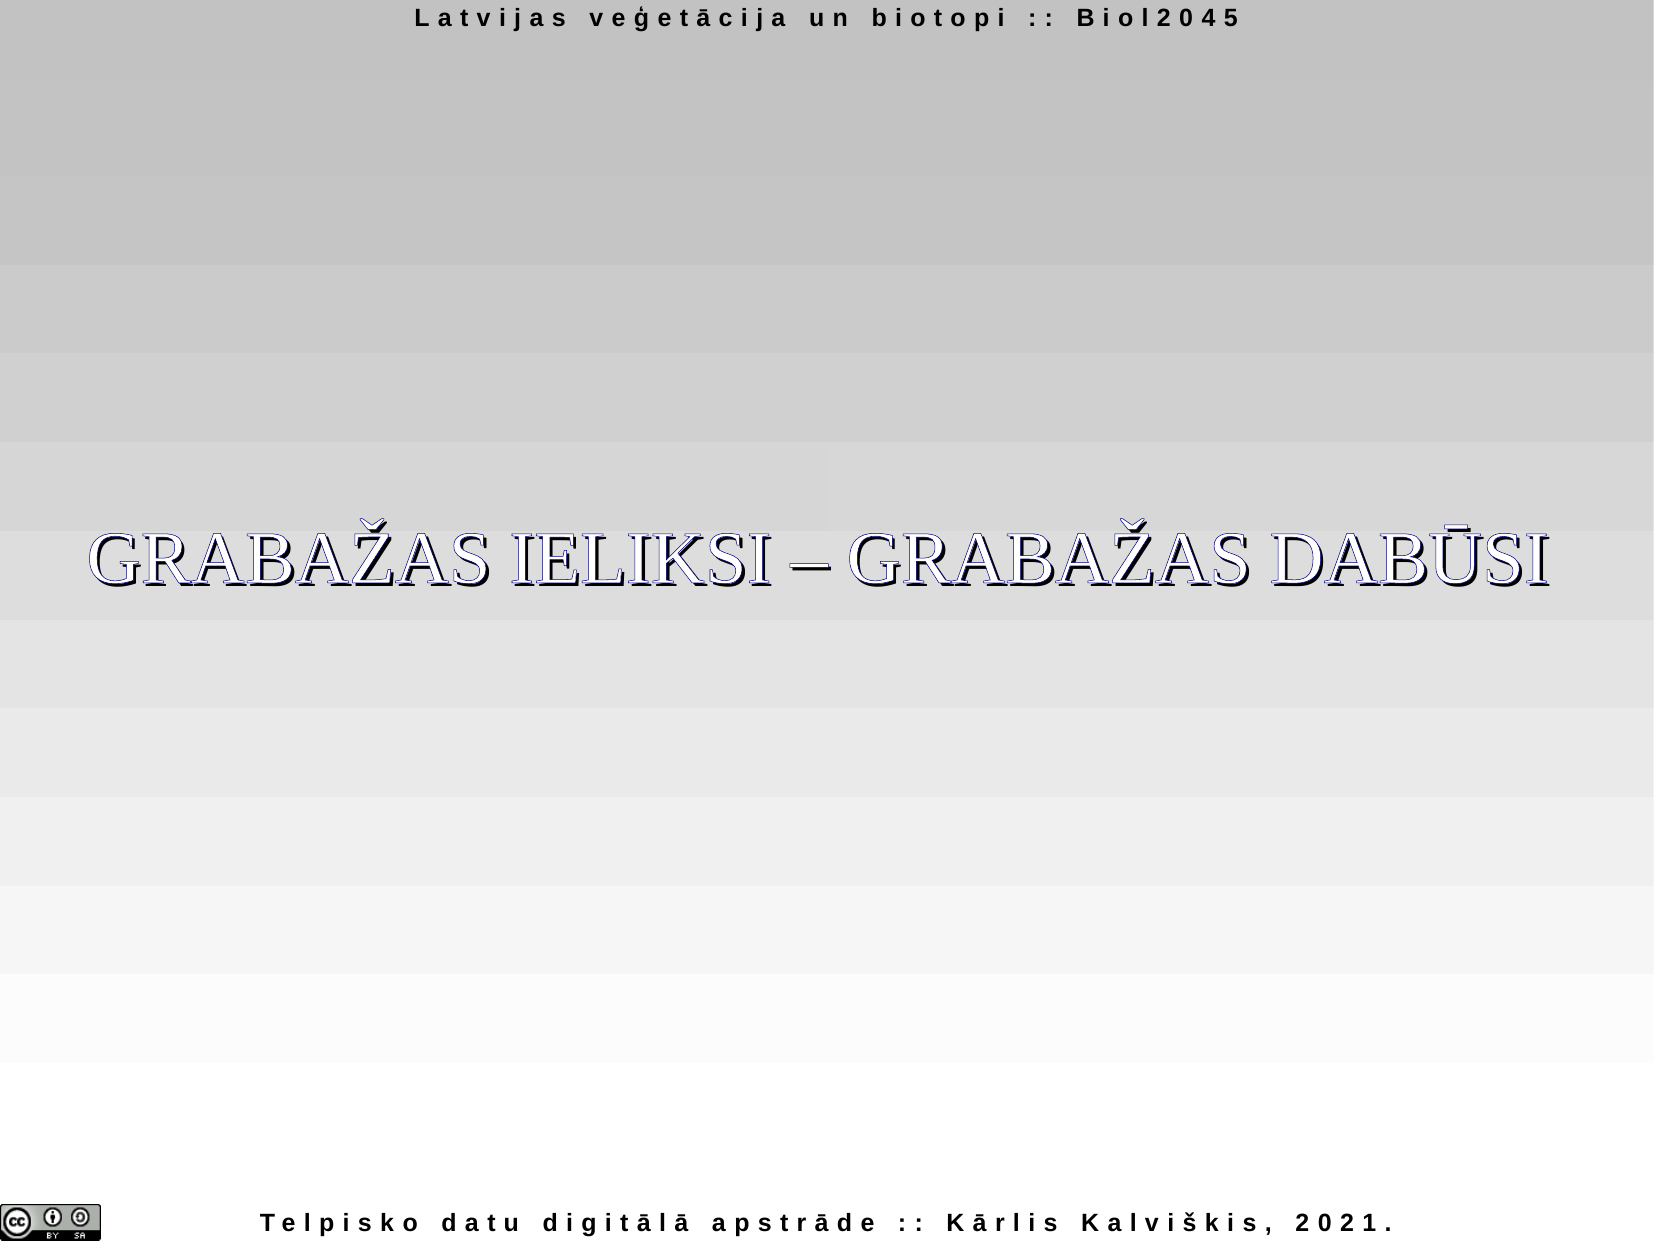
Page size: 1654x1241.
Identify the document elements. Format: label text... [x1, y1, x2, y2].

text_box GRABAŽAS IELIKSI – GRABAŽAS DABŪSI [86, 516, 1568, 618]
picture [0, 0, 1654, 1241]
